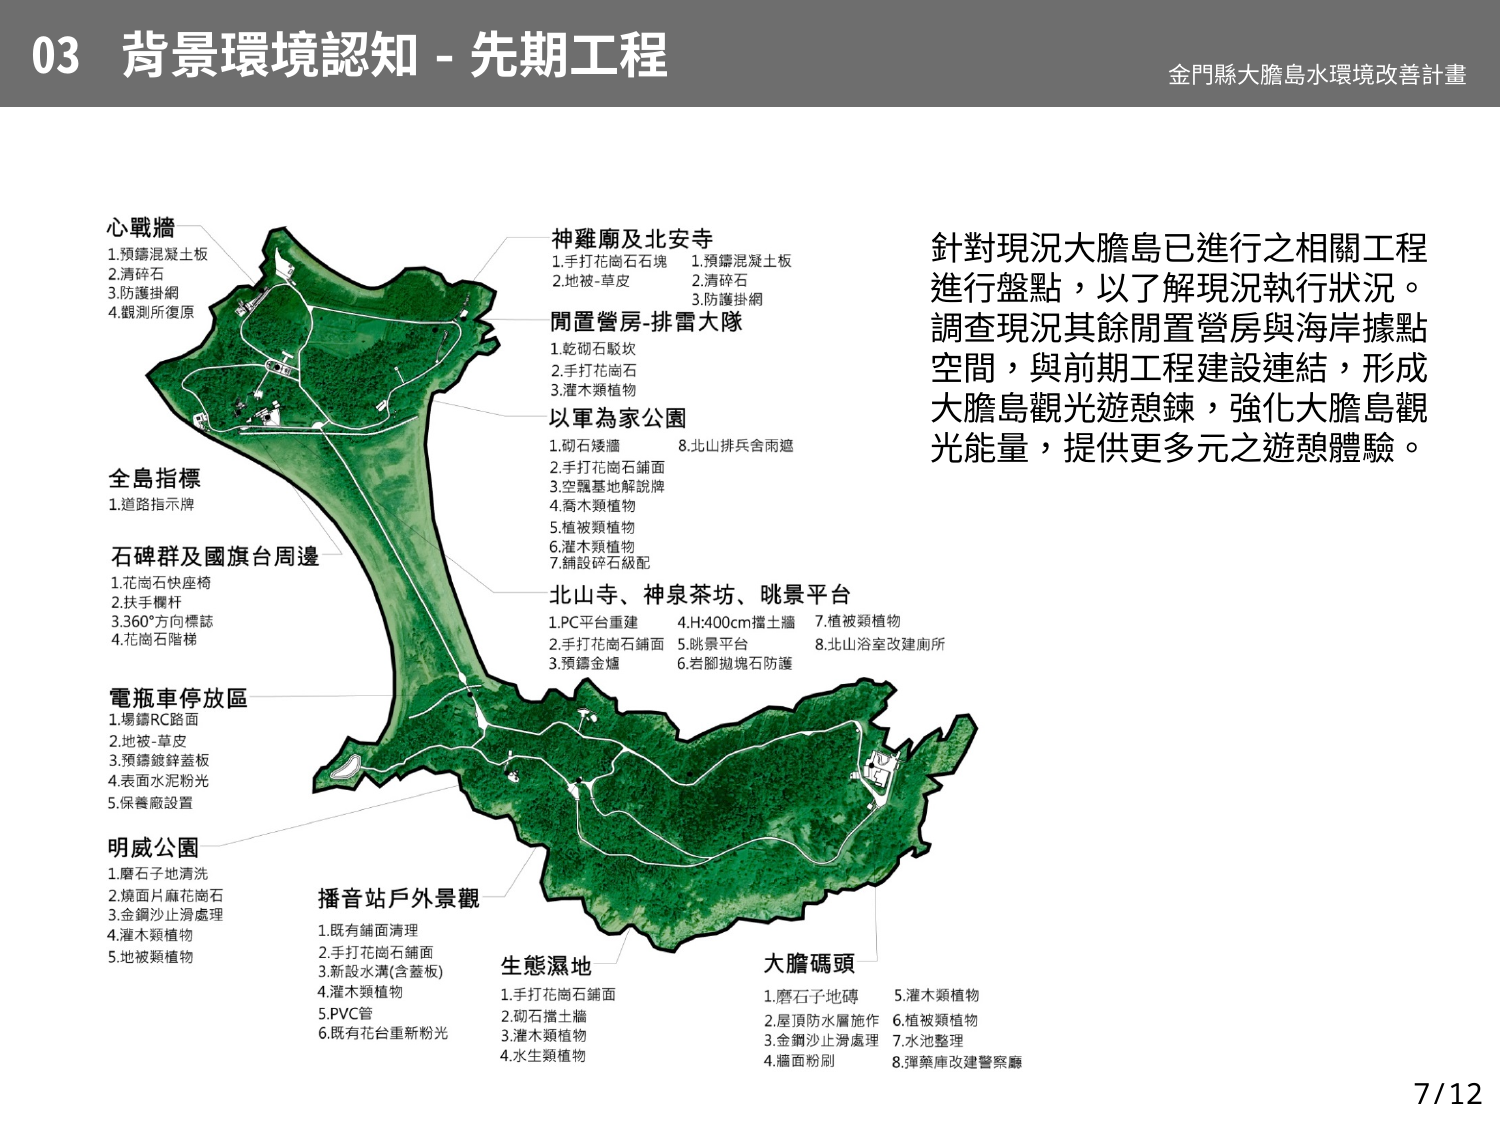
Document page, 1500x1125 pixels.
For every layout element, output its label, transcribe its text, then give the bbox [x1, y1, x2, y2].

list 03 [19, 13, 110, 93]
text_box 針對現況大膽島已進行之相關工程進行盤點，以了解現況執行狀況。調查現況其餘閒置營房與海岸據點空間，與前期工程建設連結，形成大膽島觀光遊憩鍊，強化大膽島觀光能量，提供更多元之遊憩體驗。 [915, 219, 1459, 475]
list 背景環境認知-先期工程 [110, 13, 861, 93]
text_box 金門縣大膽島水環境改善計畫 [981, 42, 1483, 96]
picture [64, 172, 1064, 1083]
text_box <編號>/12 [1148, 1065, 1498, 1125]
